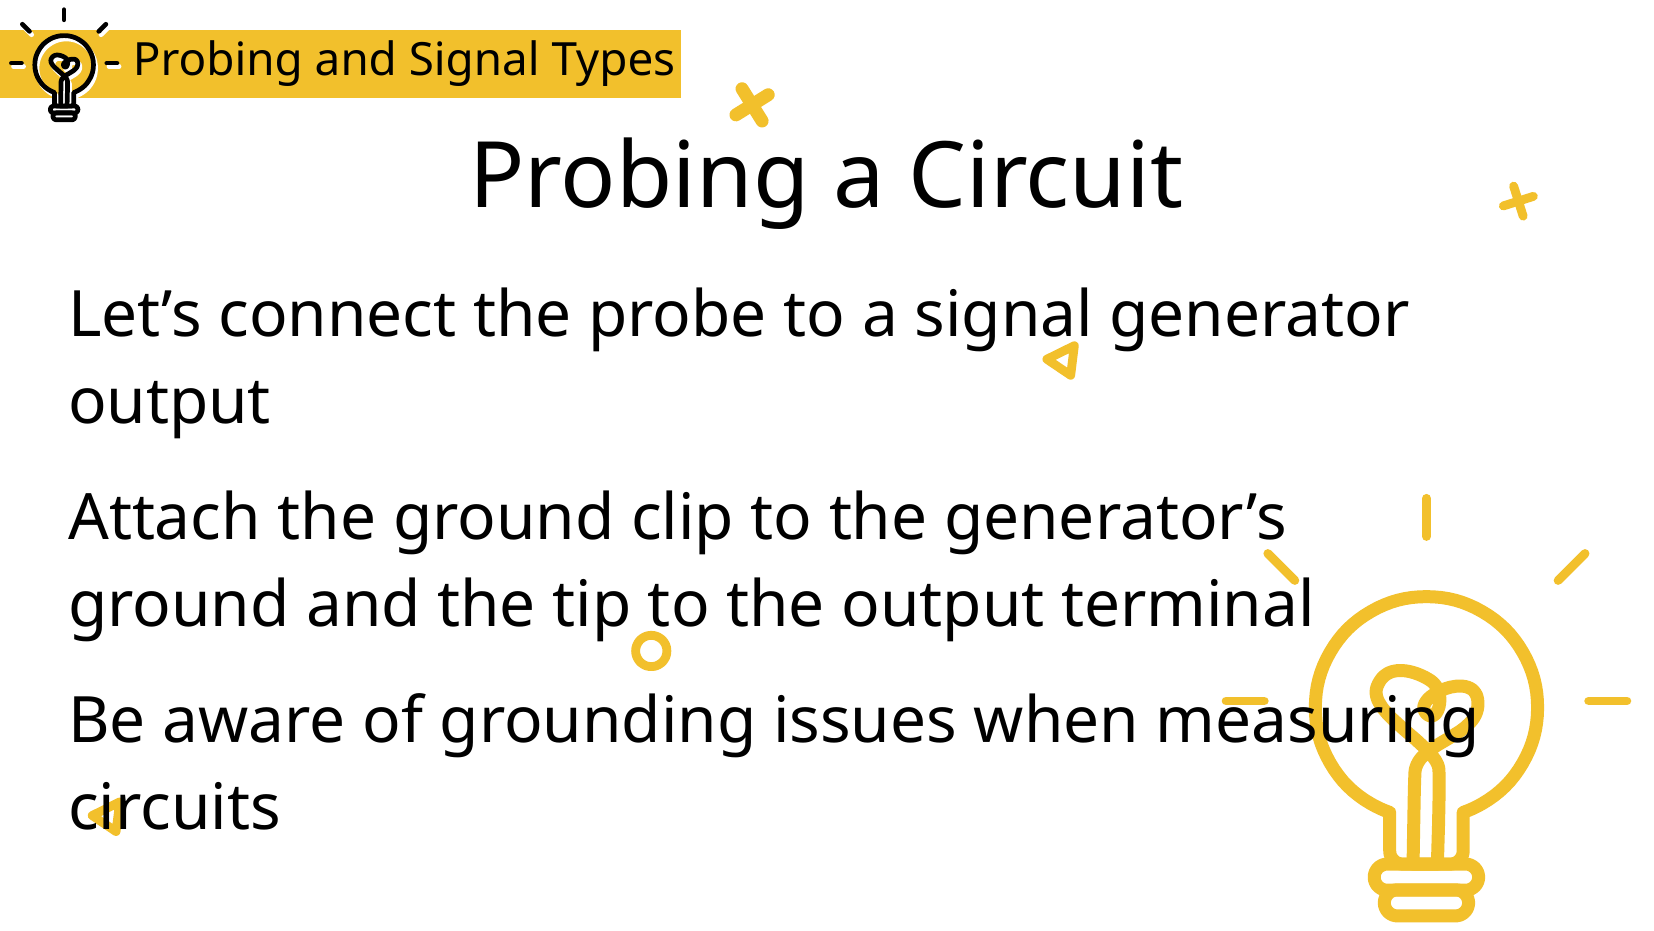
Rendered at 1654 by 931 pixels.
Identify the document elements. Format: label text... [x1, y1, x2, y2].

list Let’s connect the probe to a signal generator output Attach the ground clip to the generator’s ground and the tip to the output terminal Be aware of grounding issues when measuring circuits [0, 268, 1489, 853]
title Probing a Circuit [82, 94, 1571, 250]
subtitle Probing and Signal Types [132, 17, 677, 97]
